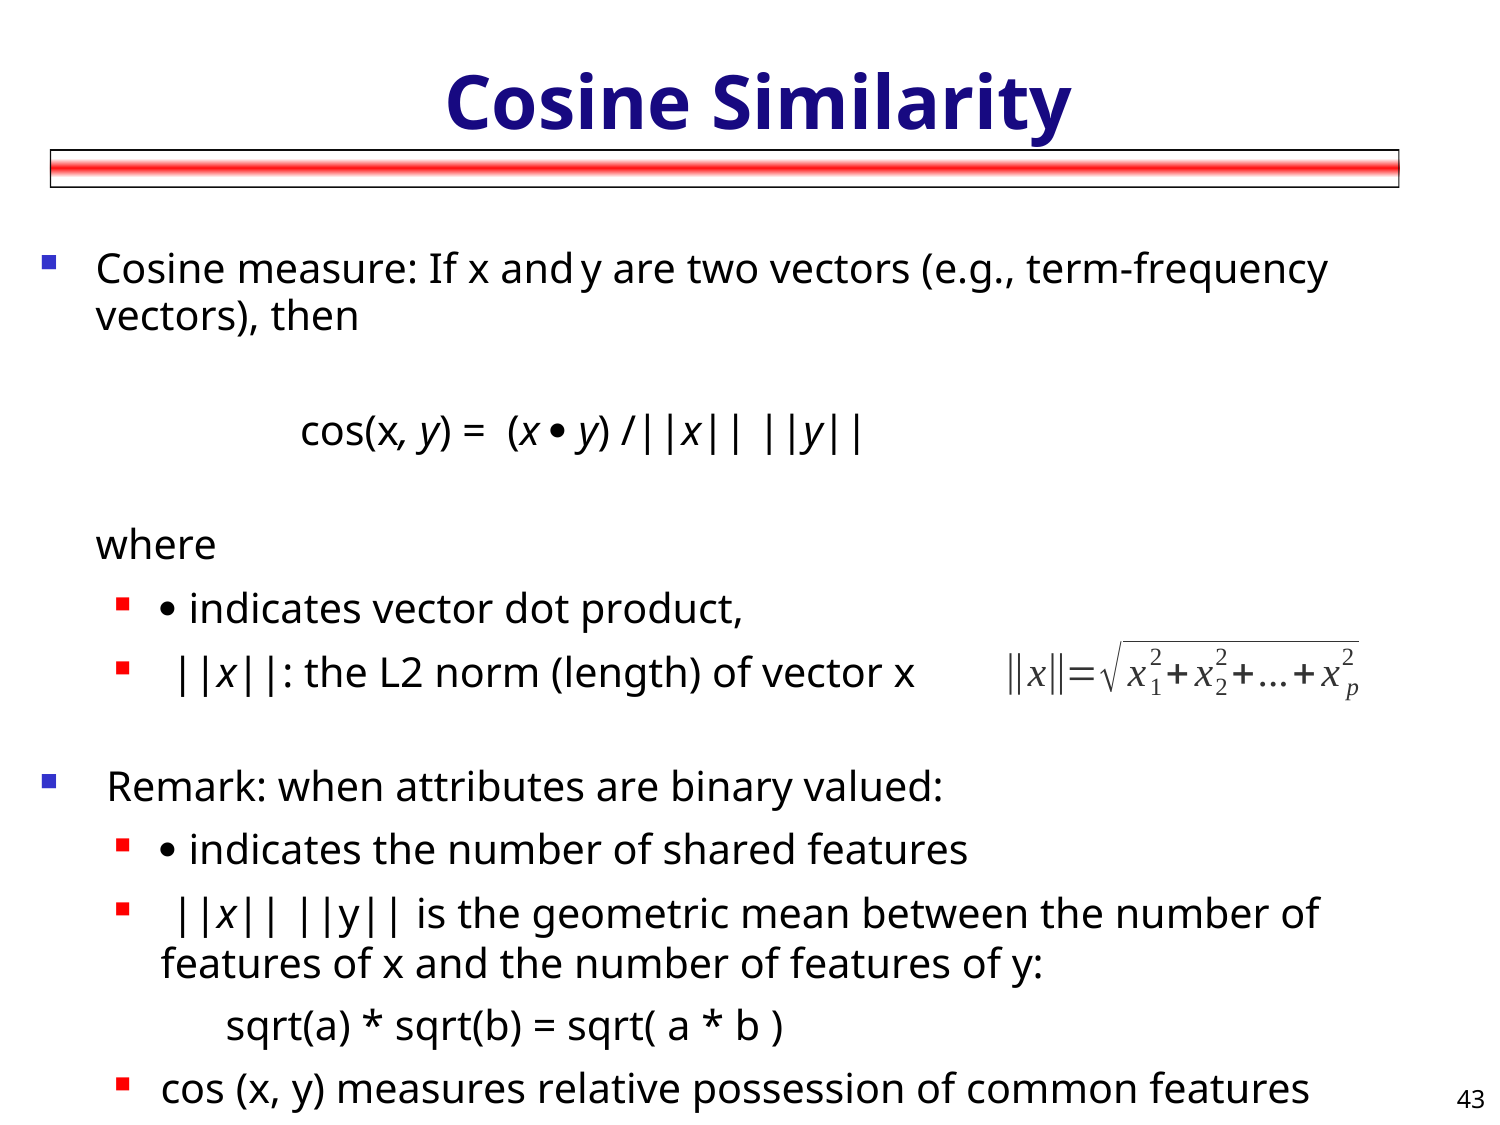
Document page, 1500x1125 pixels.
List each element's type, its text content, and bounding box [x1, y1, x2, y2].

text_box <number> [1463, 1062, 1500, 1125]
title Cosine Similarity [123, 47, 1375, 153]
chart [996, 639, 1365, 702]
list Cosine measure: If x and y are two vectors (e.g., term-frequency vectors), then cos(x, y) = (x  y) /||x|| ||y|| where  indicates vector dot product, ||x||: the L2 norm (length) of vector x Remark: when attributes are binary valued:  indicates the number of shared features ||x|| ||y|| is the geometric mean between the number of features of x and the number of features of y: sqrt(a) * sqrt(b) = sqrt( a * b ) cos (x, y) measures relative possession of common features [24, 174, 1463, 1125]
